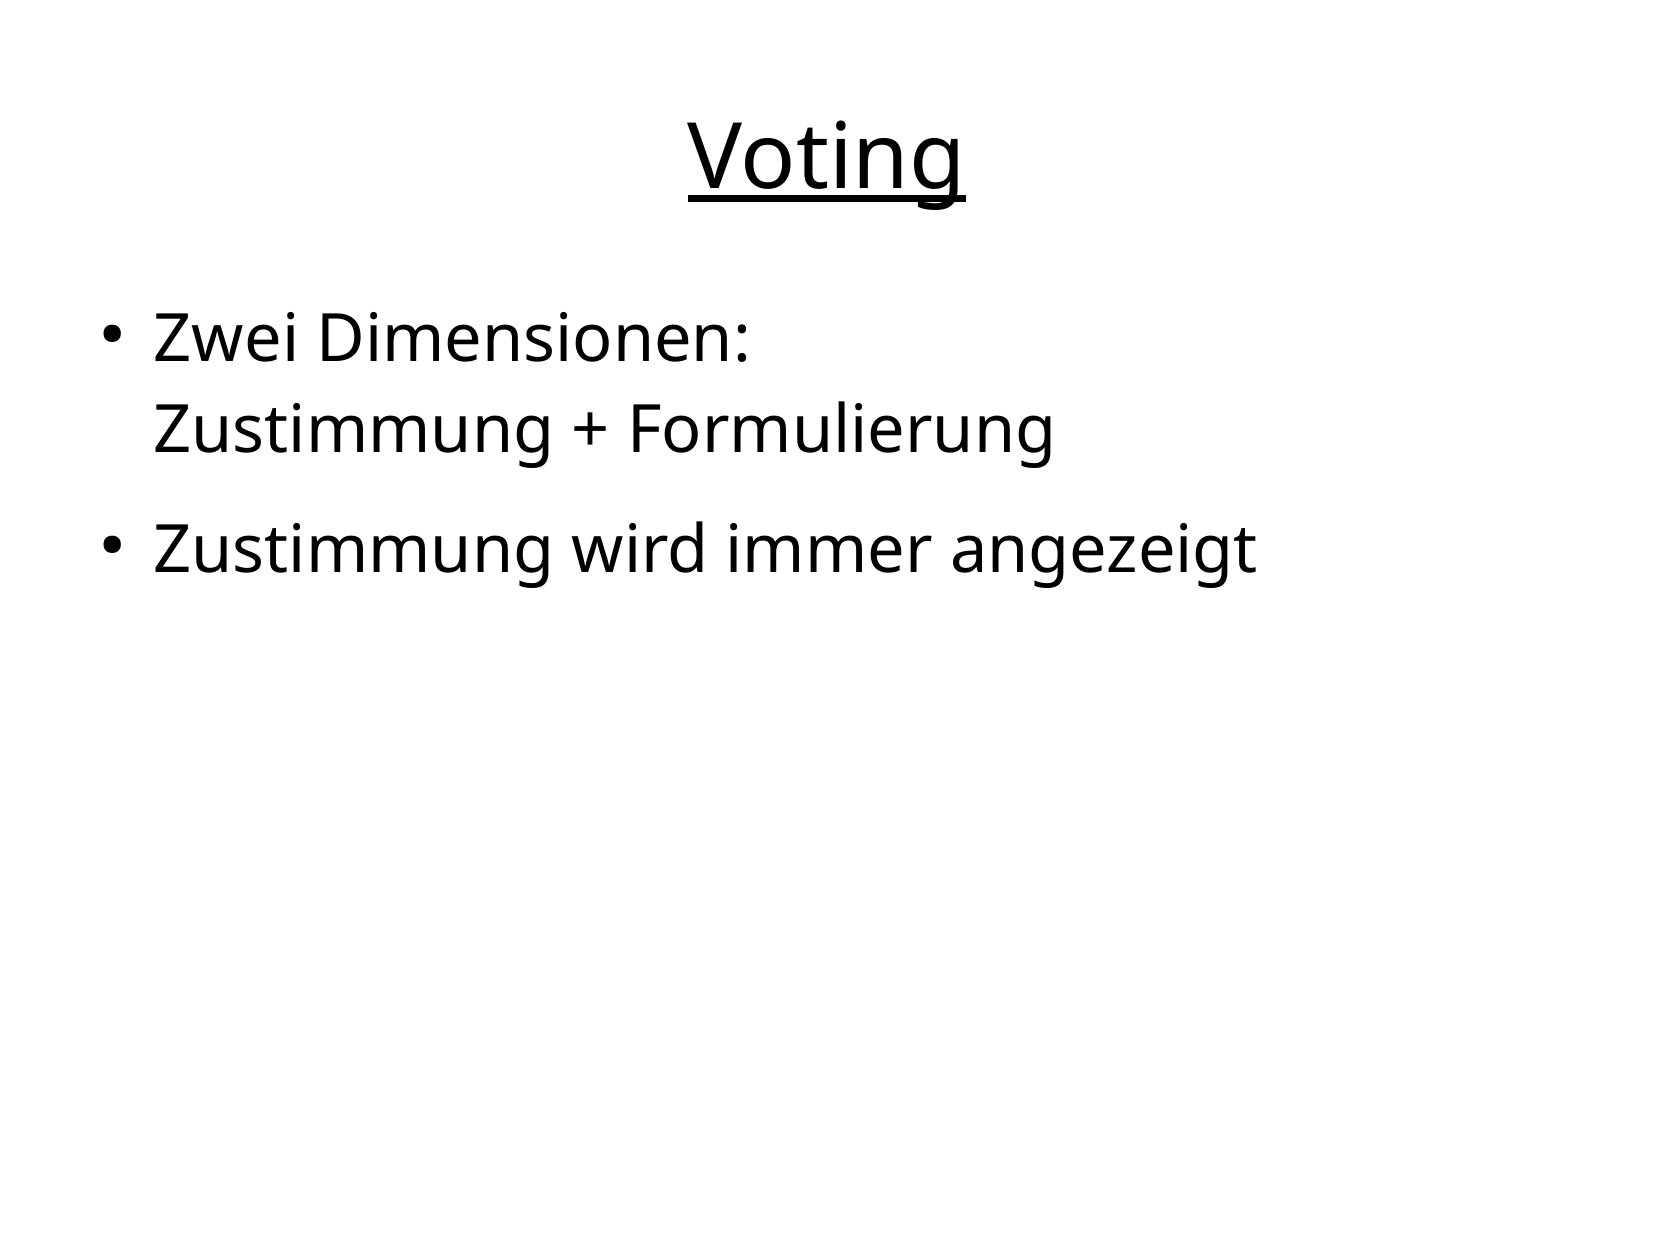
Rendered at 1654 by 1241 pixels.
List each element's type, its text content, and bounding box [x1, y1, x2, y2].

title Voting [82, 49, 1571, 257]
list Zwei Dimensionen: Zustimmung + Formulierung Zustimmung wird immer angezeigt [82, 290, 1538, 1010]
